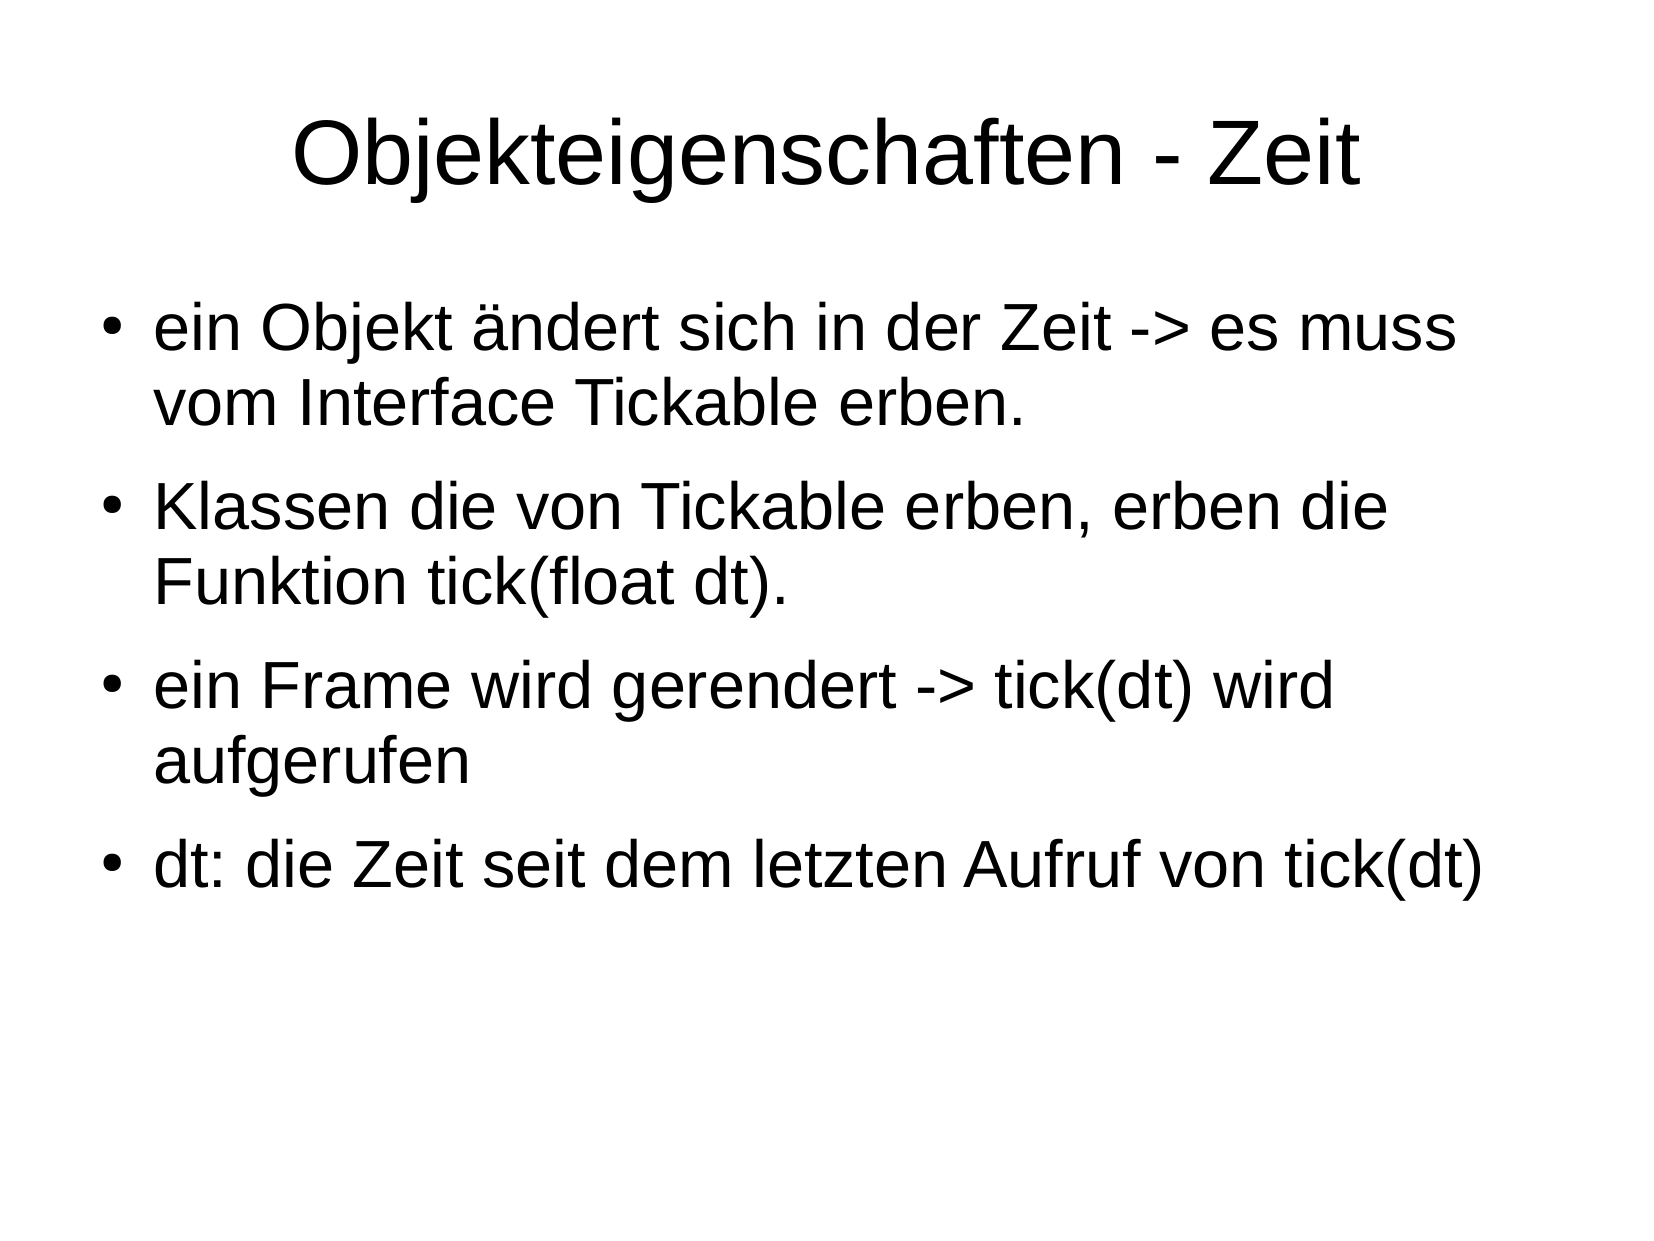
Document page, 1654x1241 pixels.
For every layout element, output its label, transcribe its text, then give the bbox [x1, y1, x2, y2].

title Objekteigenschaften - Zeit [82, 49, 1571, 257]
list ein Objekt ändert sich in der Zeit -> es muss vom Interface Tickable erben. Klassen die von Tickable erben, erben die Funktion tick(float dt). ein Frame wird gerendert -> tick(dt) wird aufgerufen dt: die Zeit seit dem letzten Aufruf von tick(dt) [82, 290, 1571, 1109]
